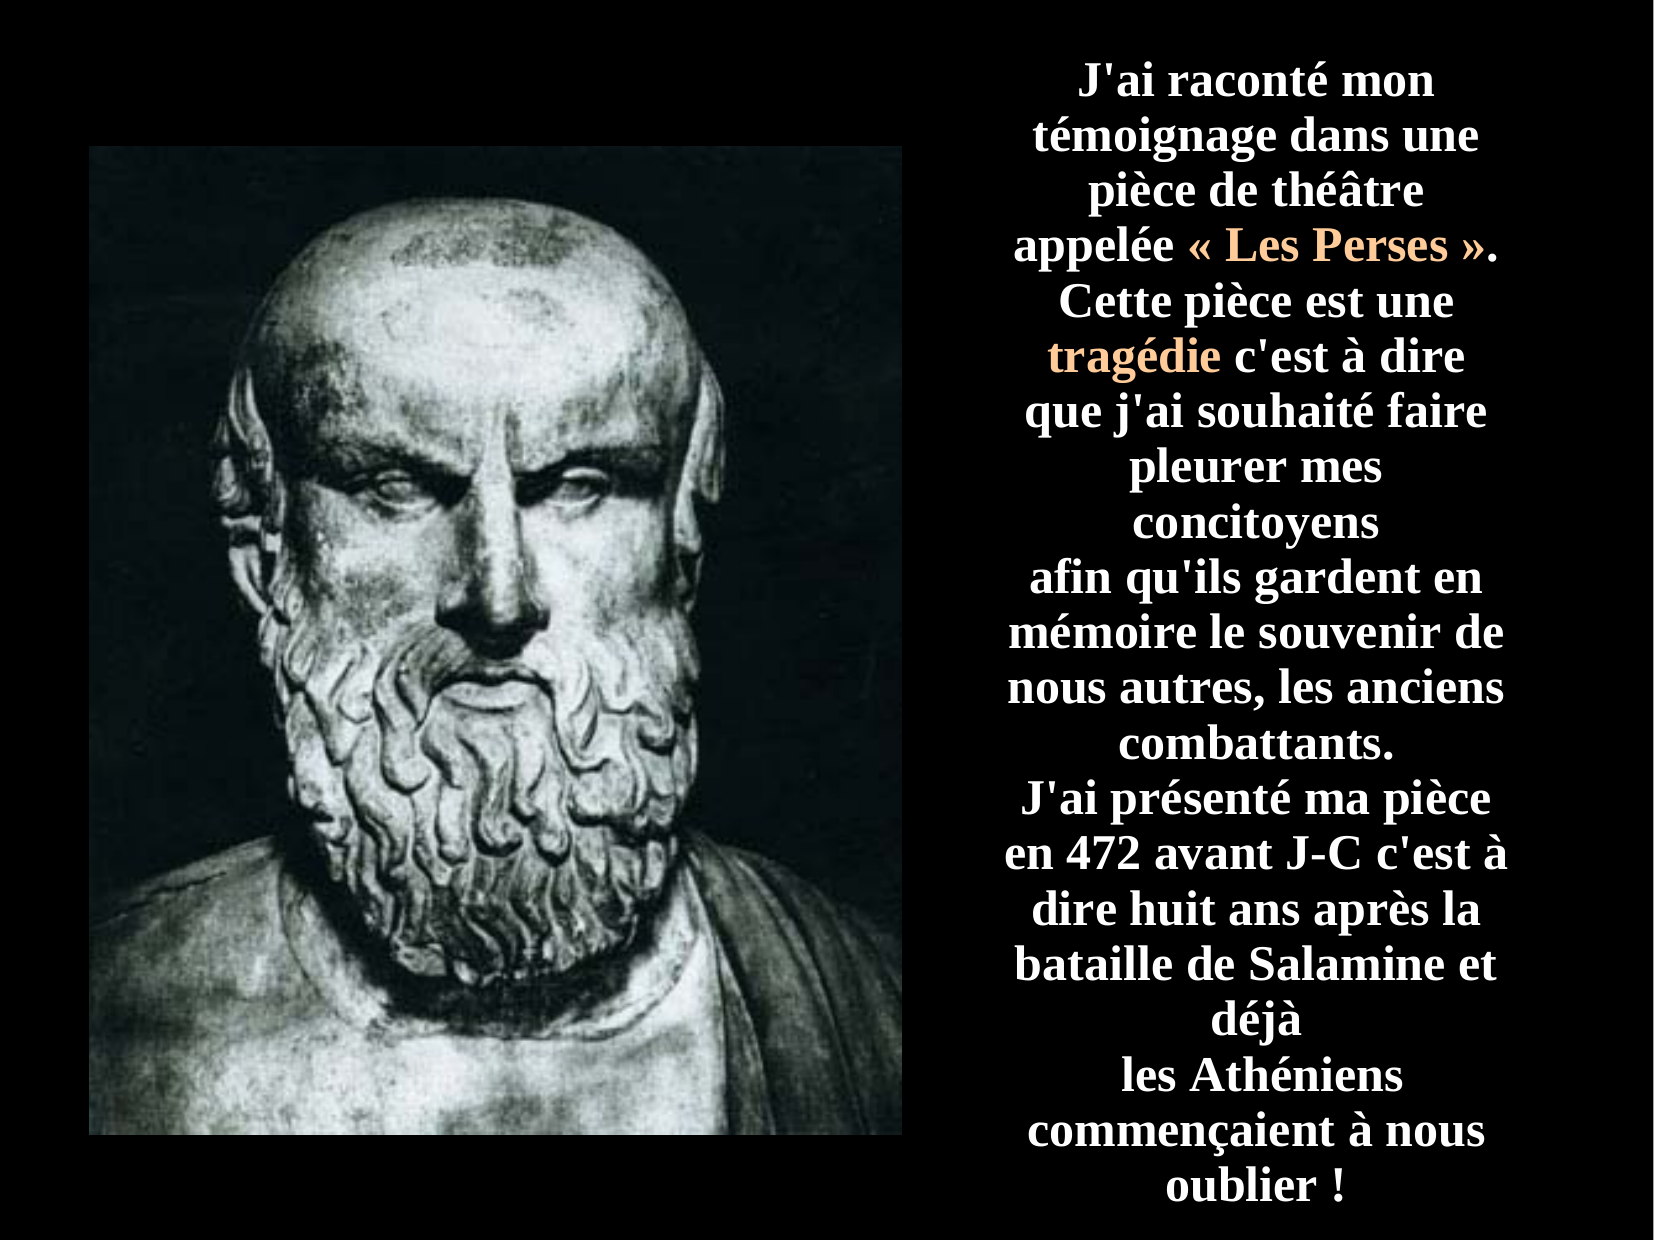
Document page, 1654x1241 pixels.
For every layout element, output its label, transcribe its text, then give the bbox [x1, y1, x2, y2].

text_box J'ai raconté mon témoignage dans une pièce de théâtre appelée « Les Perses ». Cette pièce est une tragédie c'est à dire que j'ai souhaité faire pleurer mes concitoyens afin qu'ils gardent en mémoire le souvenir de nous autres, les anciens combattants. J'ai présenté ma pièce en 472 avant J-C c'est à dire huit ans après la bataille de Salamine et déjà les Athéniens commençaient à nous oublier ! [1003, 51, 1510, 1239]
picture [89, 146, 902, 1135]
